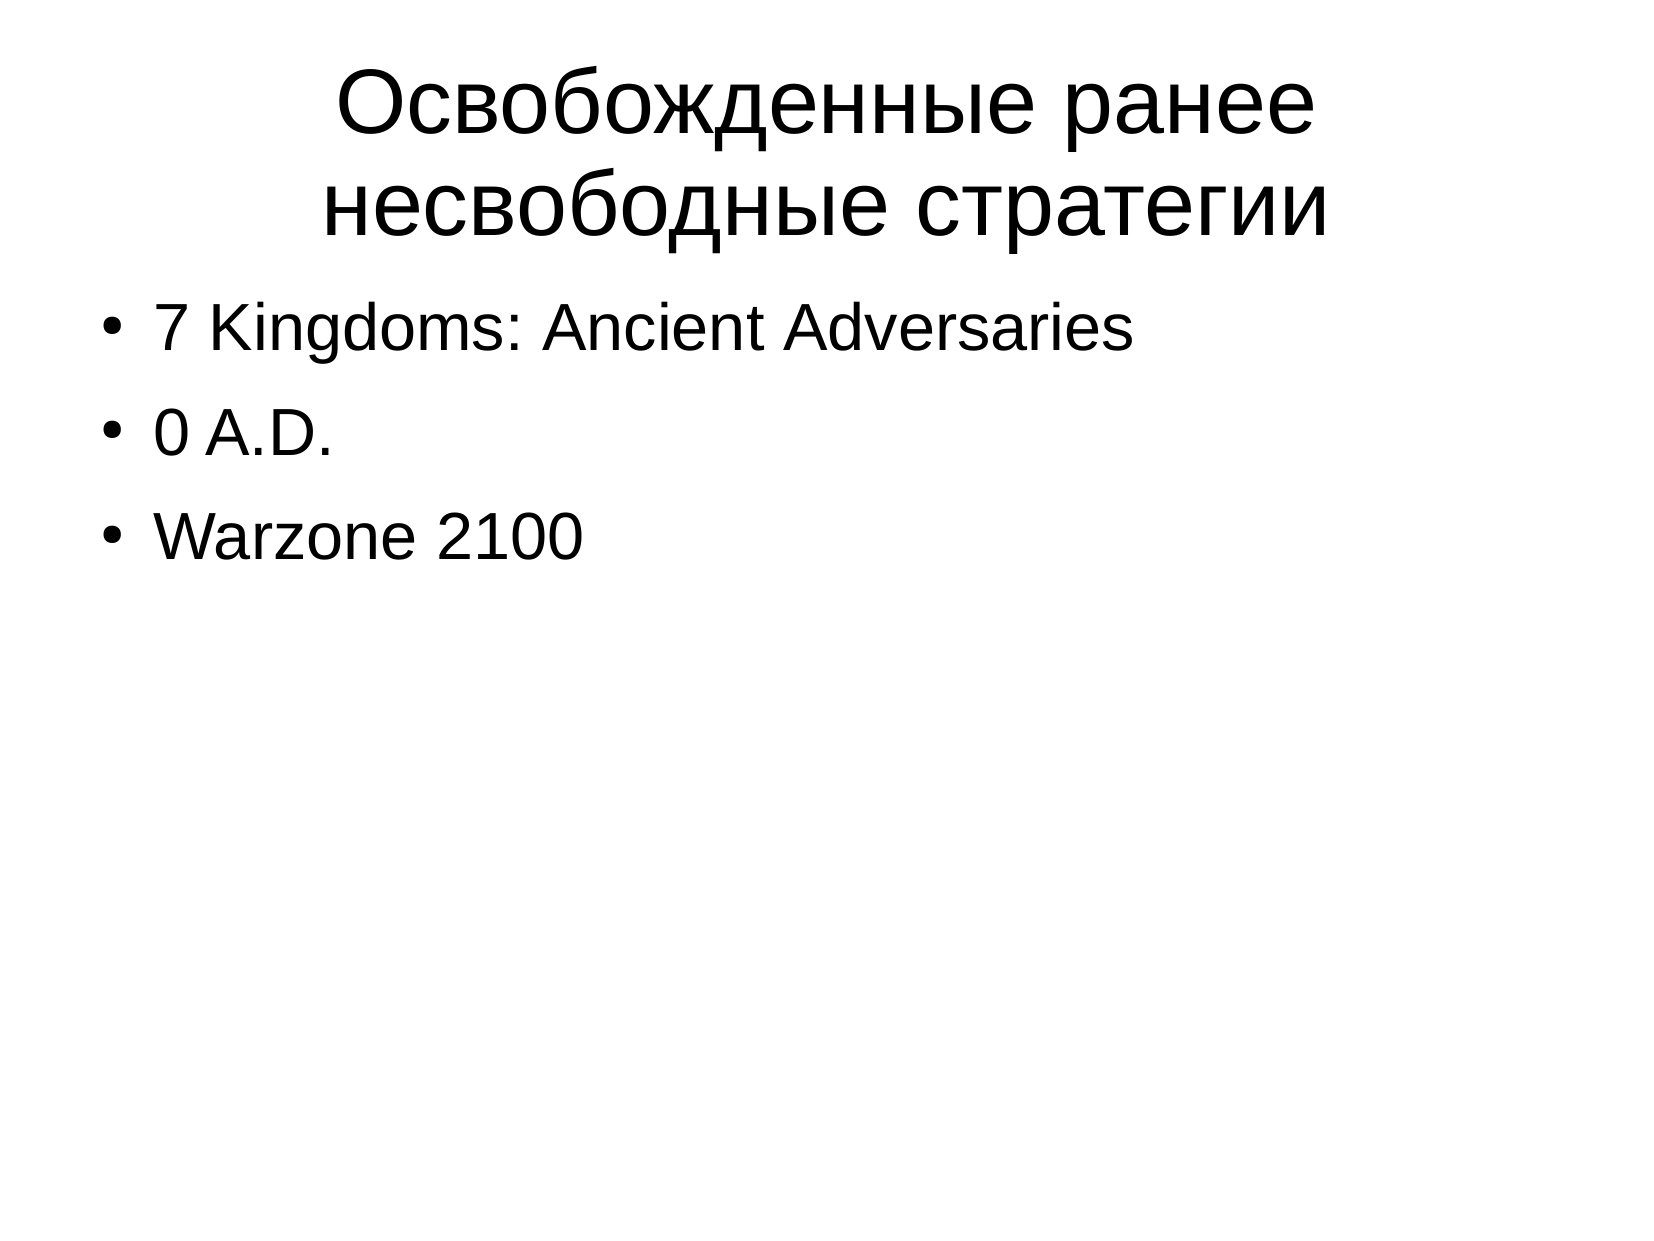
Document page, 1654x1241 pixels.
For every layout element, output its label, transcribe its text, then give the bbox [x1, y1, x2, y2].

list 7 Kingdoms: Ancient Adversaries 0 A.D. Warzone 2100 [82, 290, 1571, 1010]
title Освобожденные ранее несвободные стратегии [82, 49, 1571, 257]
